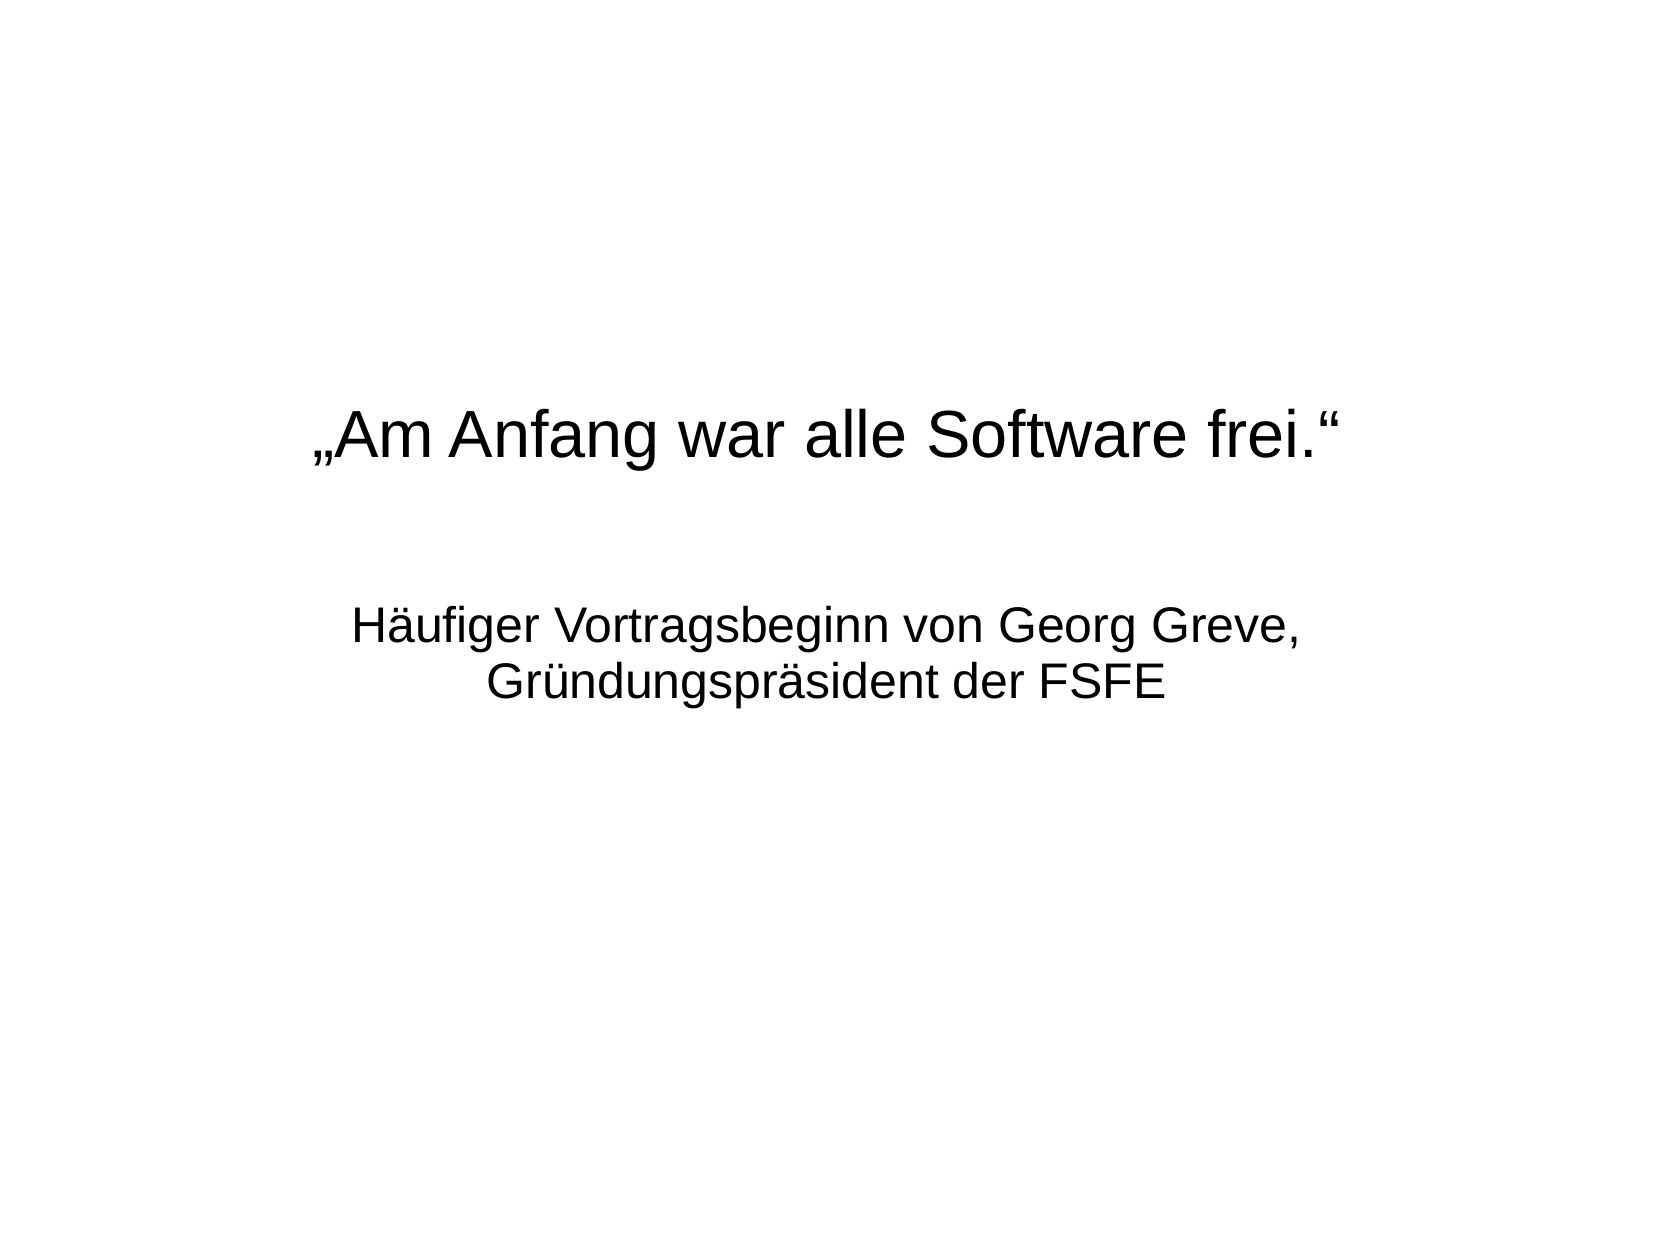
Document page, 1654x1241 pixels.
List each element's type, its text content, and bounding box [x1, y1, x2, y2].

subtitle „Am Anfang war alle Software frei.“ Häufiger Vortragsbeginn von Georg Greve, Gründungspräsident der FSFE [59, 88, 1595, 1148]
